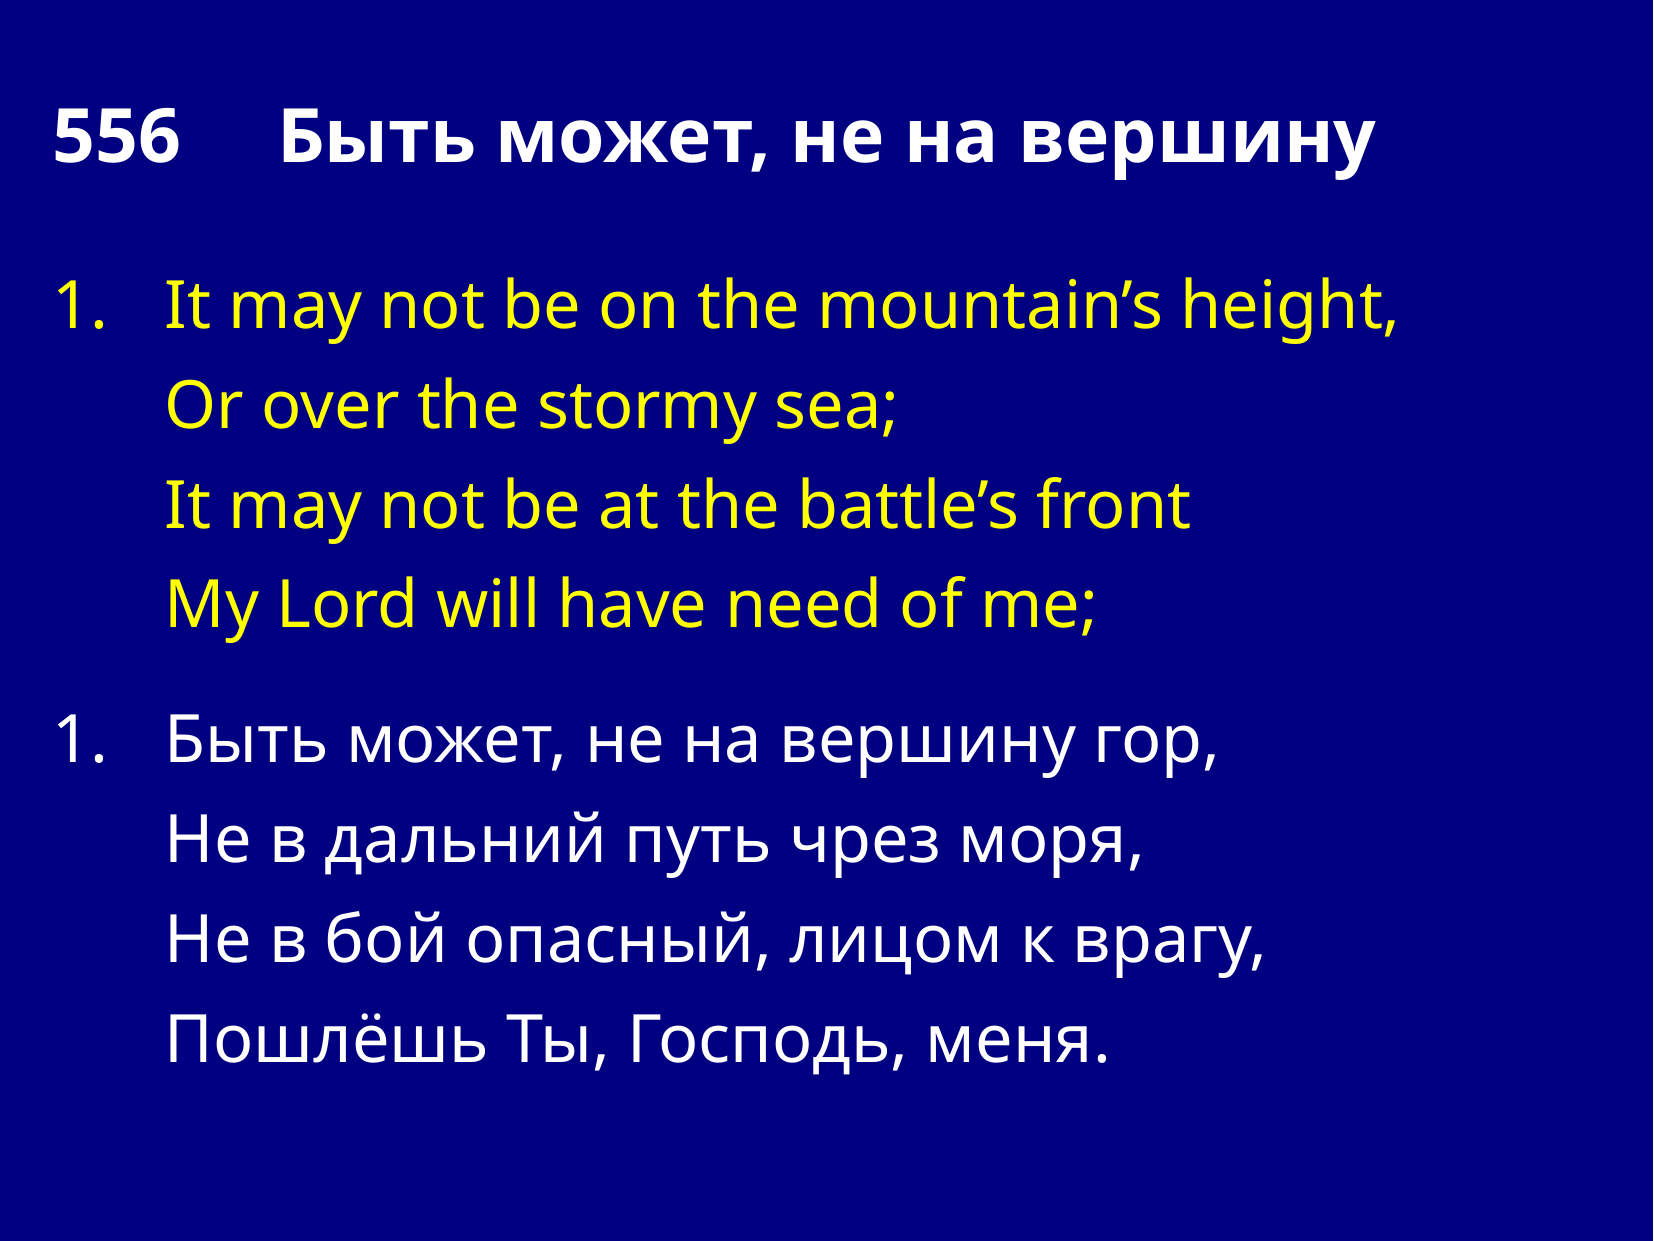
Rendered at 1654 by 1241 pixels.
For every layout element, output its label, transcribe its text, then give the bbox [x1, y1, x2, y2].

text_box 1. Быть может, не на вершину гор, Не в дальний путь чрез моря, Не в бой опасный, лицом к врагу, Пошлёшь Ты, Господь, меня. [37, 675, 1576, 1163]
text_box 1. It may not be on the mountain’s height, Or over the stormy sea; It may not be at the battle’s front My Lord will have need of me; [37, 150, 1653, 638]
text_box 556 Быть может, не на вершину [37, 75, 1576, 188]
